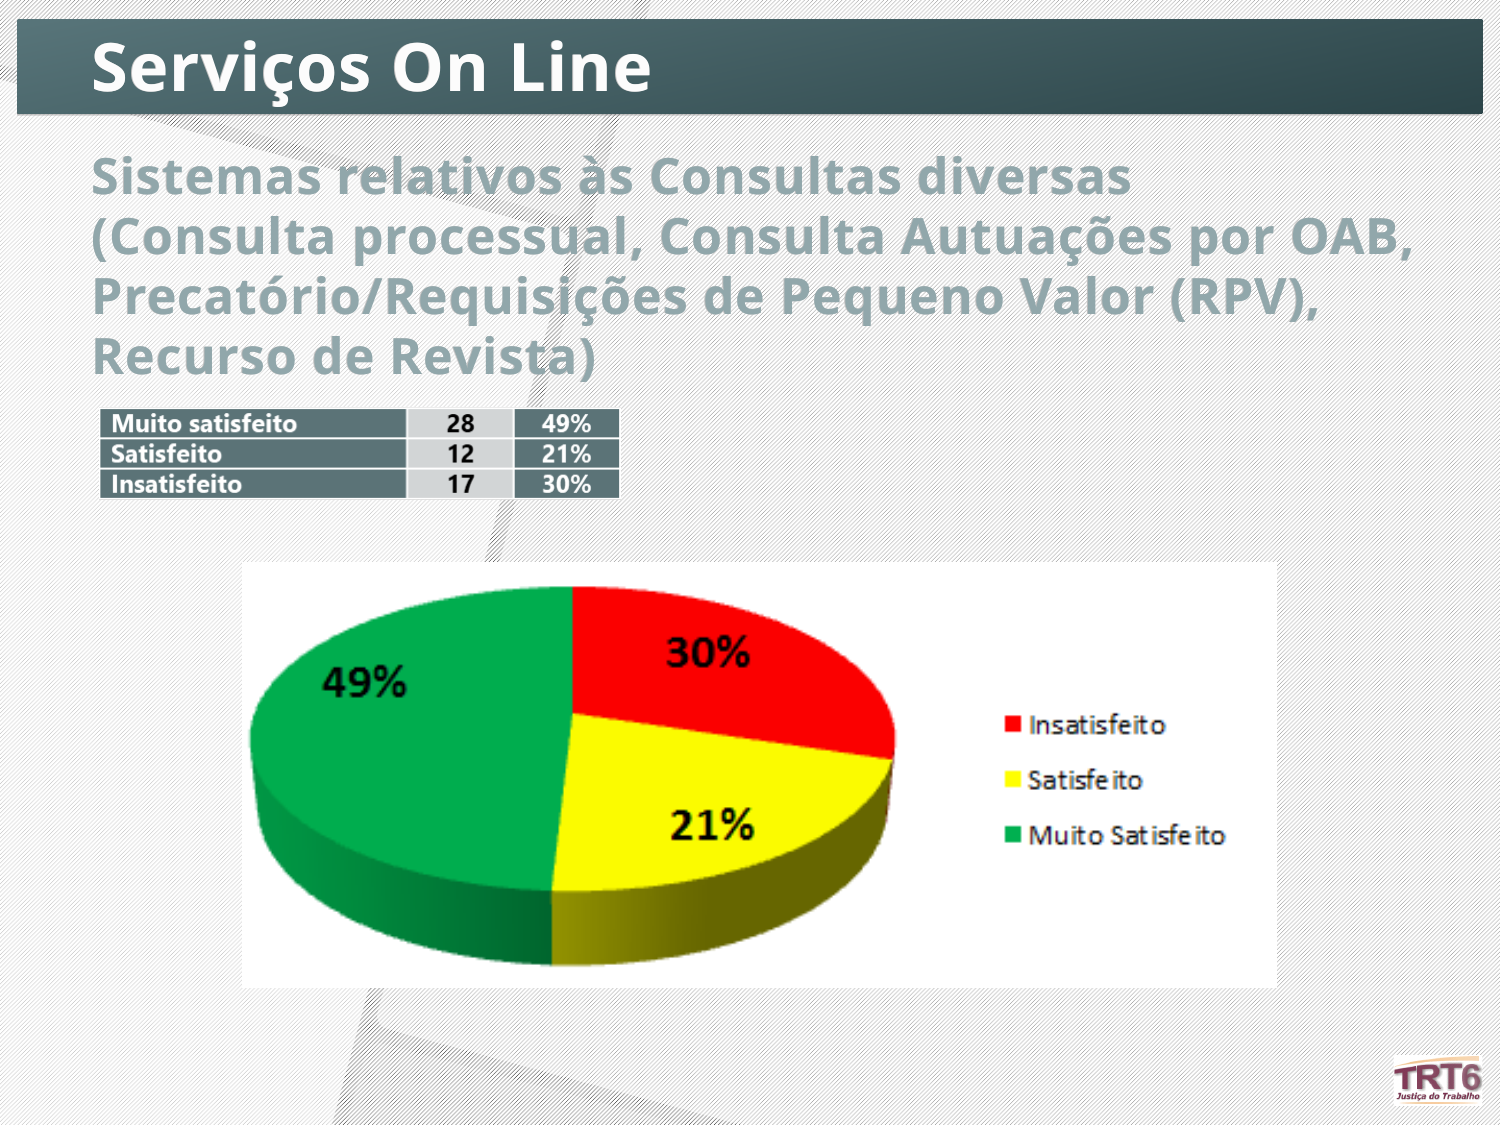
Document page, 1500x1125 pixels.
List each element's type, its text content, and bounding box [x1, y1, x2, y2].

picture [99, 399, 621, 513]
text_box [18, 19, 1482, 114]
text_box Sistemas relativos às Consultas diversas (Consulta processual, Consulta Autuações por OAB, Precatório/Requisições de Pequeno Valor (RPV), Recurso de Revista) [76, 137, 1471, 395]
text_box Serviços On Line [77, 18, 1500, 113]
picture [242, 562, 1277, 988]
picture [1393, 1055, 1483, 1106]
